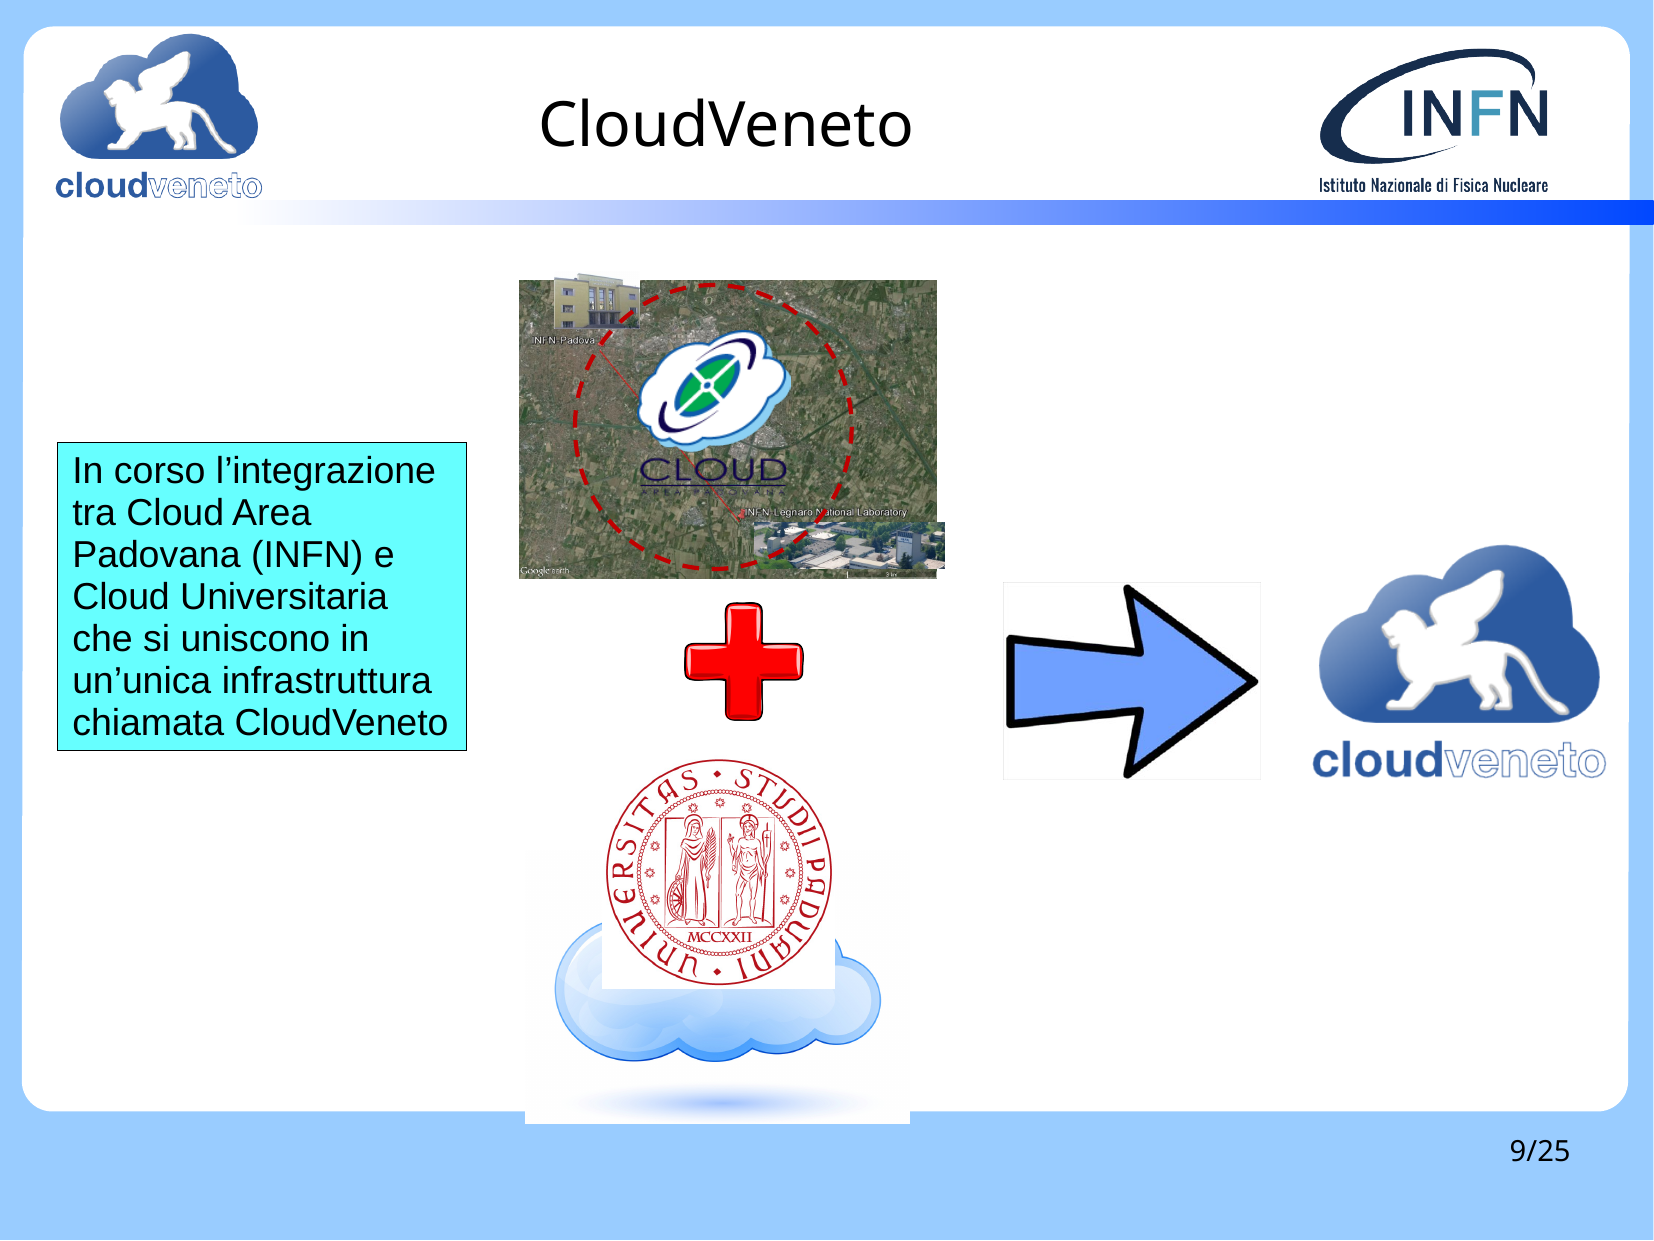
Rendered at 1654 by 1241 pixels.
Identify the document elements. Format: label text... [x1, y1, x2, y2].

picture [54, 32, 263, 199]
picture [1003, 582, 1261, 780]
picture [519, 271, 945, 579]
title CloudVeneto [263, 46, 1274, 199]
text_box In corso l’integrazione tra Cloud Area Padovana (INFN) e Cloud Universitaria che si uniscono in un’unica infrastruttura chiamata CloudVeneto [57, 442, 467, 748]
picture [525, 755, 910, 1124]
picture [684, 602, 804, 721]
picture [1311, 543, 1608, 780]
picture [1274, 31, 1593, 218]
